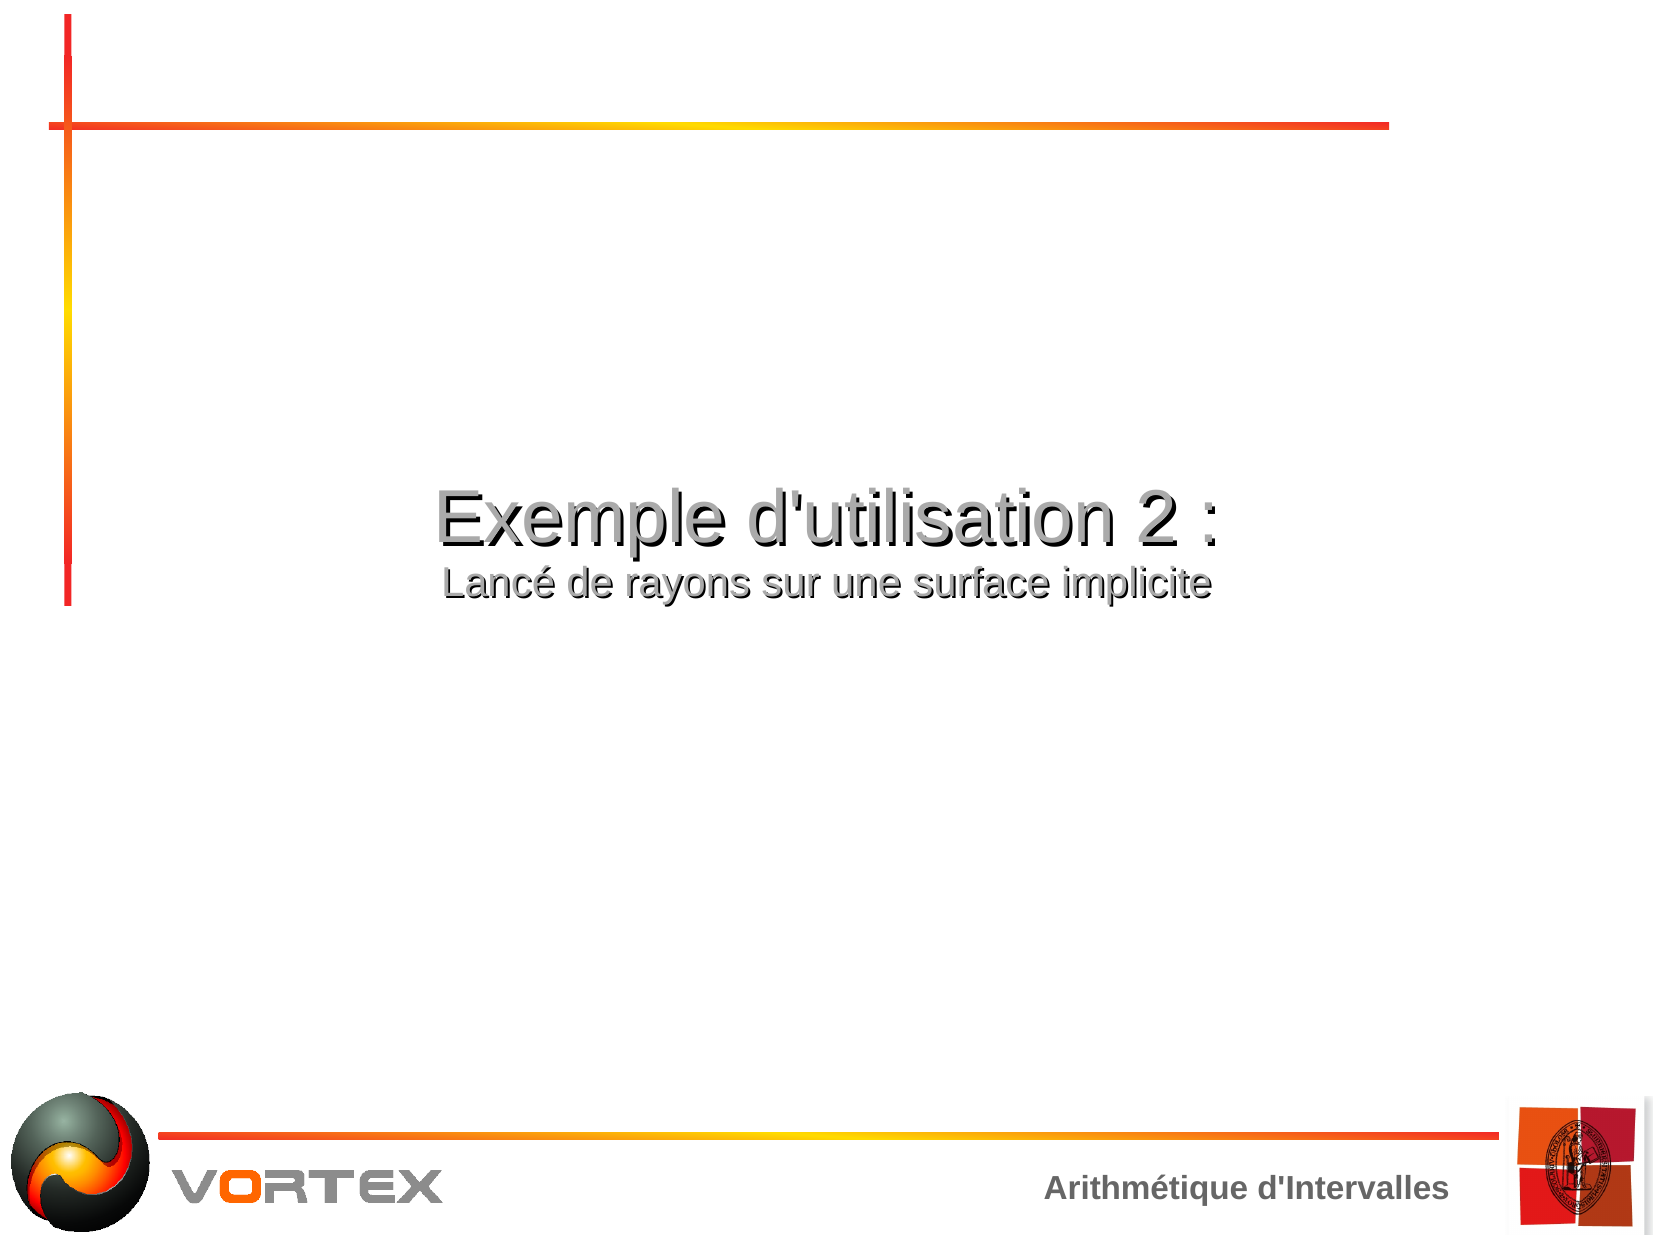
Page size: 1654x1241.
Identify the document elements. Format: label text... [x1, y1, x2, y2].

title Exemple d'utilisation 2 : Lancé de rayons sur une surface implicite [0, 455, 1654, 626]
picture [1505, 1096, 1653, 1235]
picture [11, 1092, 443, 1232]
